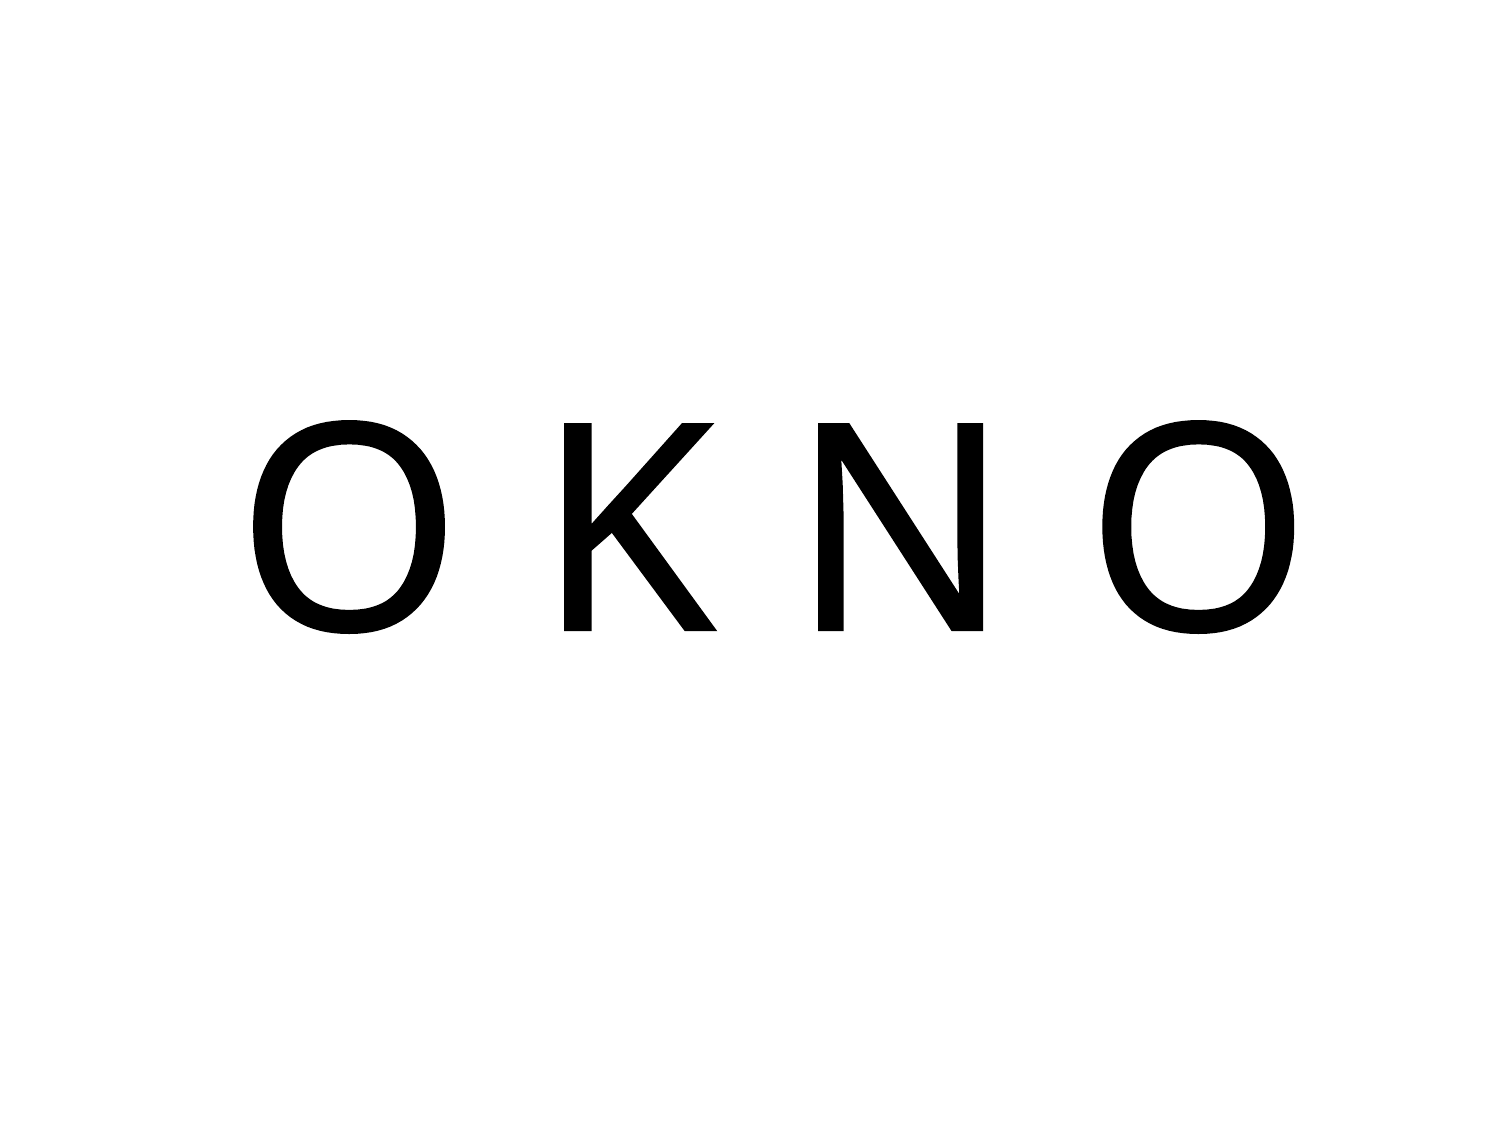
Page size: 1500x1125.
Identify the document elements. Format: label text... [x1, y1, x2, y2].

text_box O K N O [253, 420, 445, 634]
text_box O K N O [818, 423, 983, 631]
text_box O K N O [1103, 420, 1294, 634]
text_box O K N O [564, 423, 716, 631]
